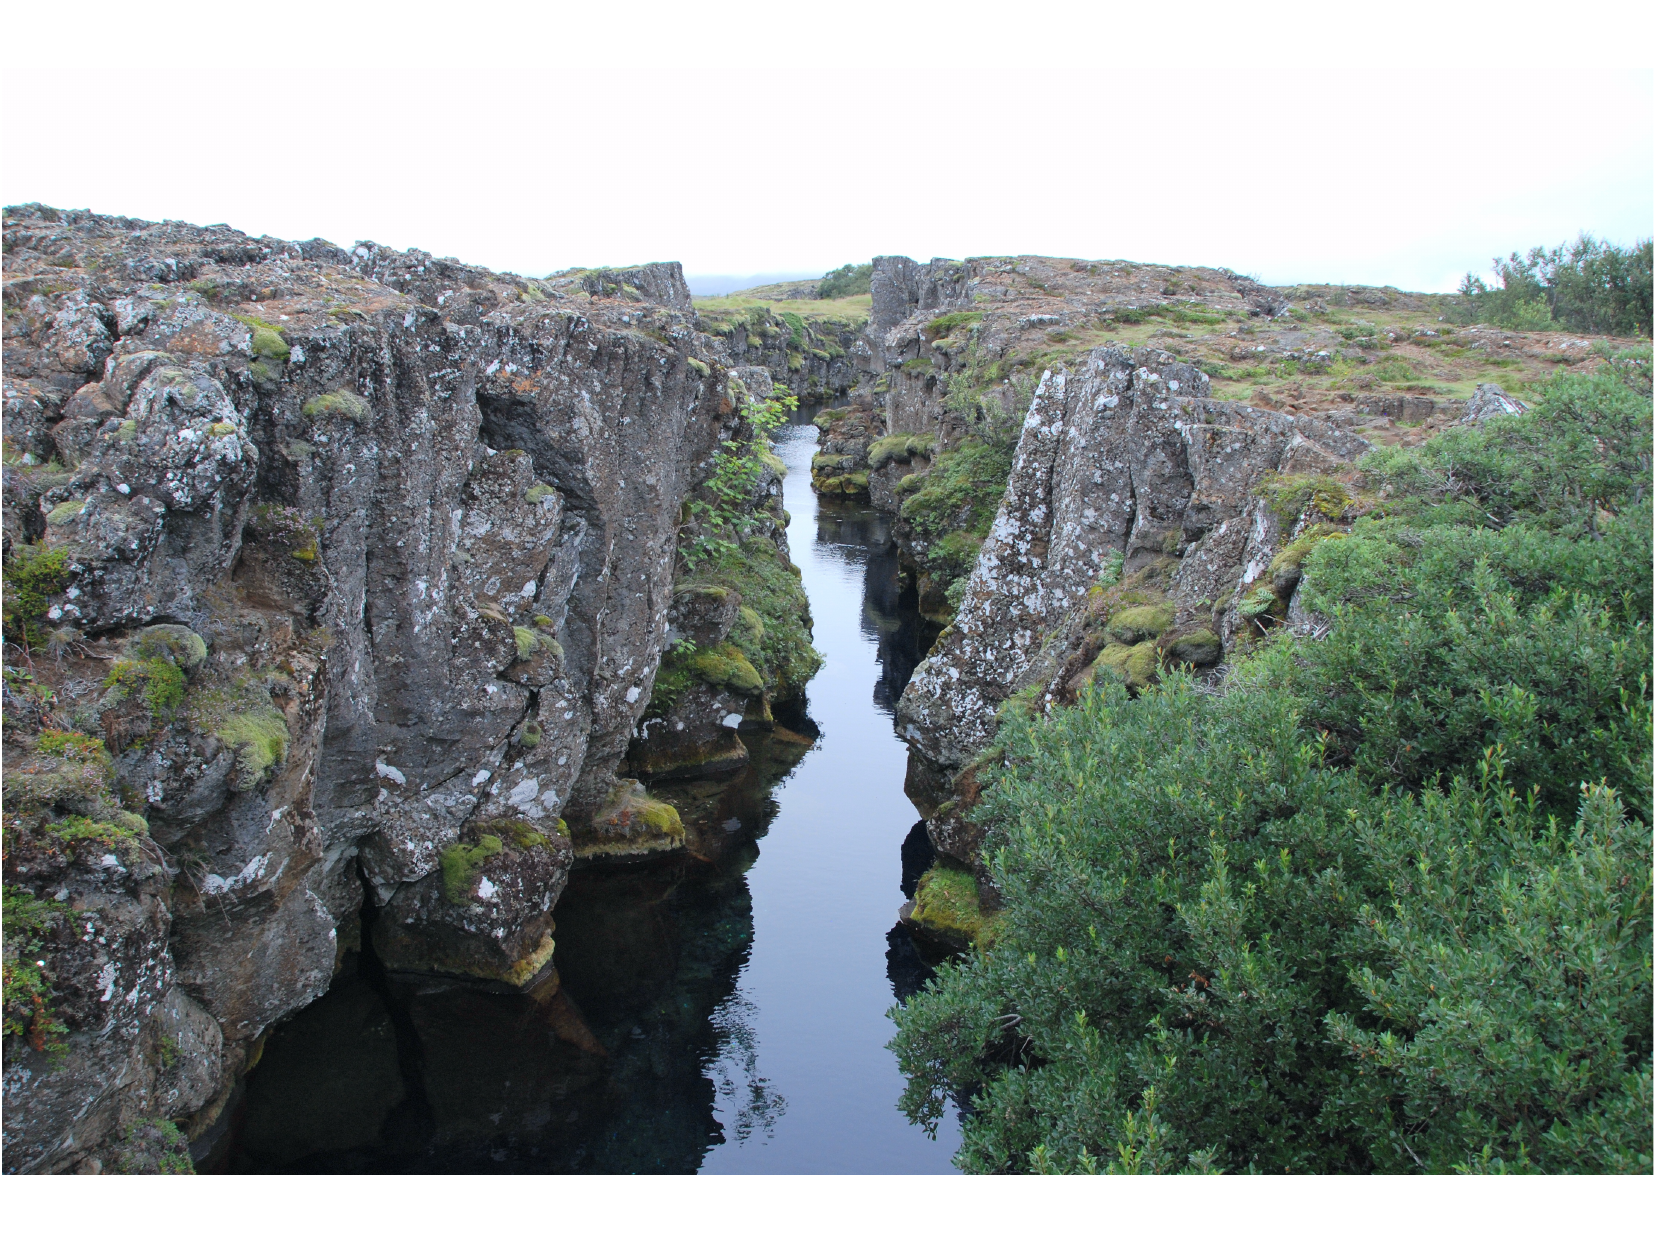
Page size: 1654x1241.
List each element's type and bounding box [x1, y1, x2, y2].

picture [2, 68, 1654, 1175]
